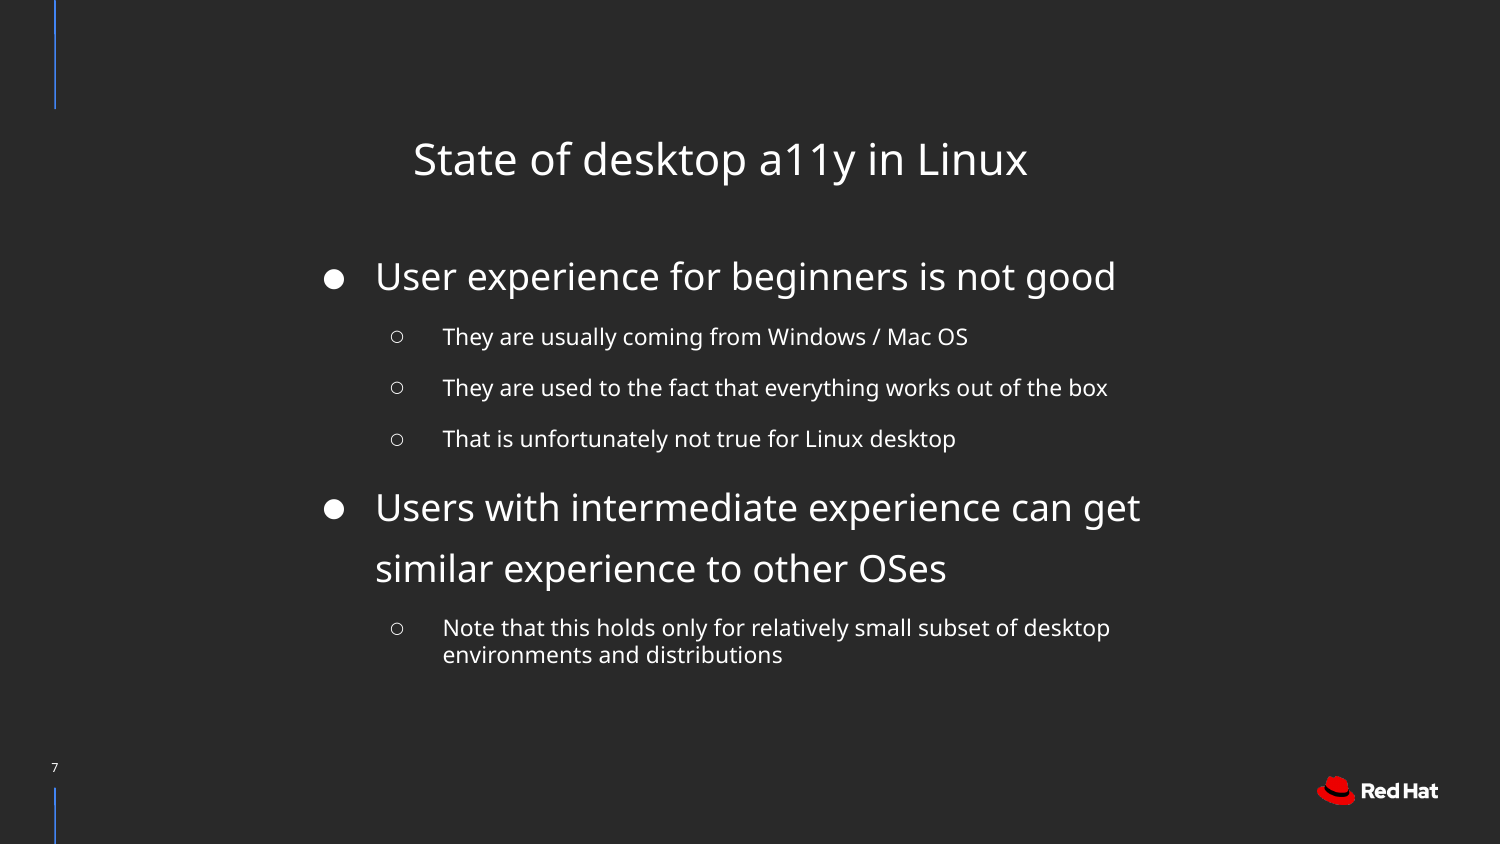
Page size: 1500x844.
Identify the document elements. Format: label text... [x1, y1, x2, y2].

picture [1317, 776, 1438, 805]
title State of desktop a11y in Linux [79, 101, 1362, 170]
slide_number <číslo> [10, 759, 101, 777]
list User experience for beginners is not good They are usually coming from Windows / Mac OS They are used to the fact that everything works out of the box That is unfortunately not true for Linux desktop Users with intermediate experience can get similar experience to other OSes Note that this holds only for relatively small subset of desktop environments and distributions [300, 237, 1200, 777]
